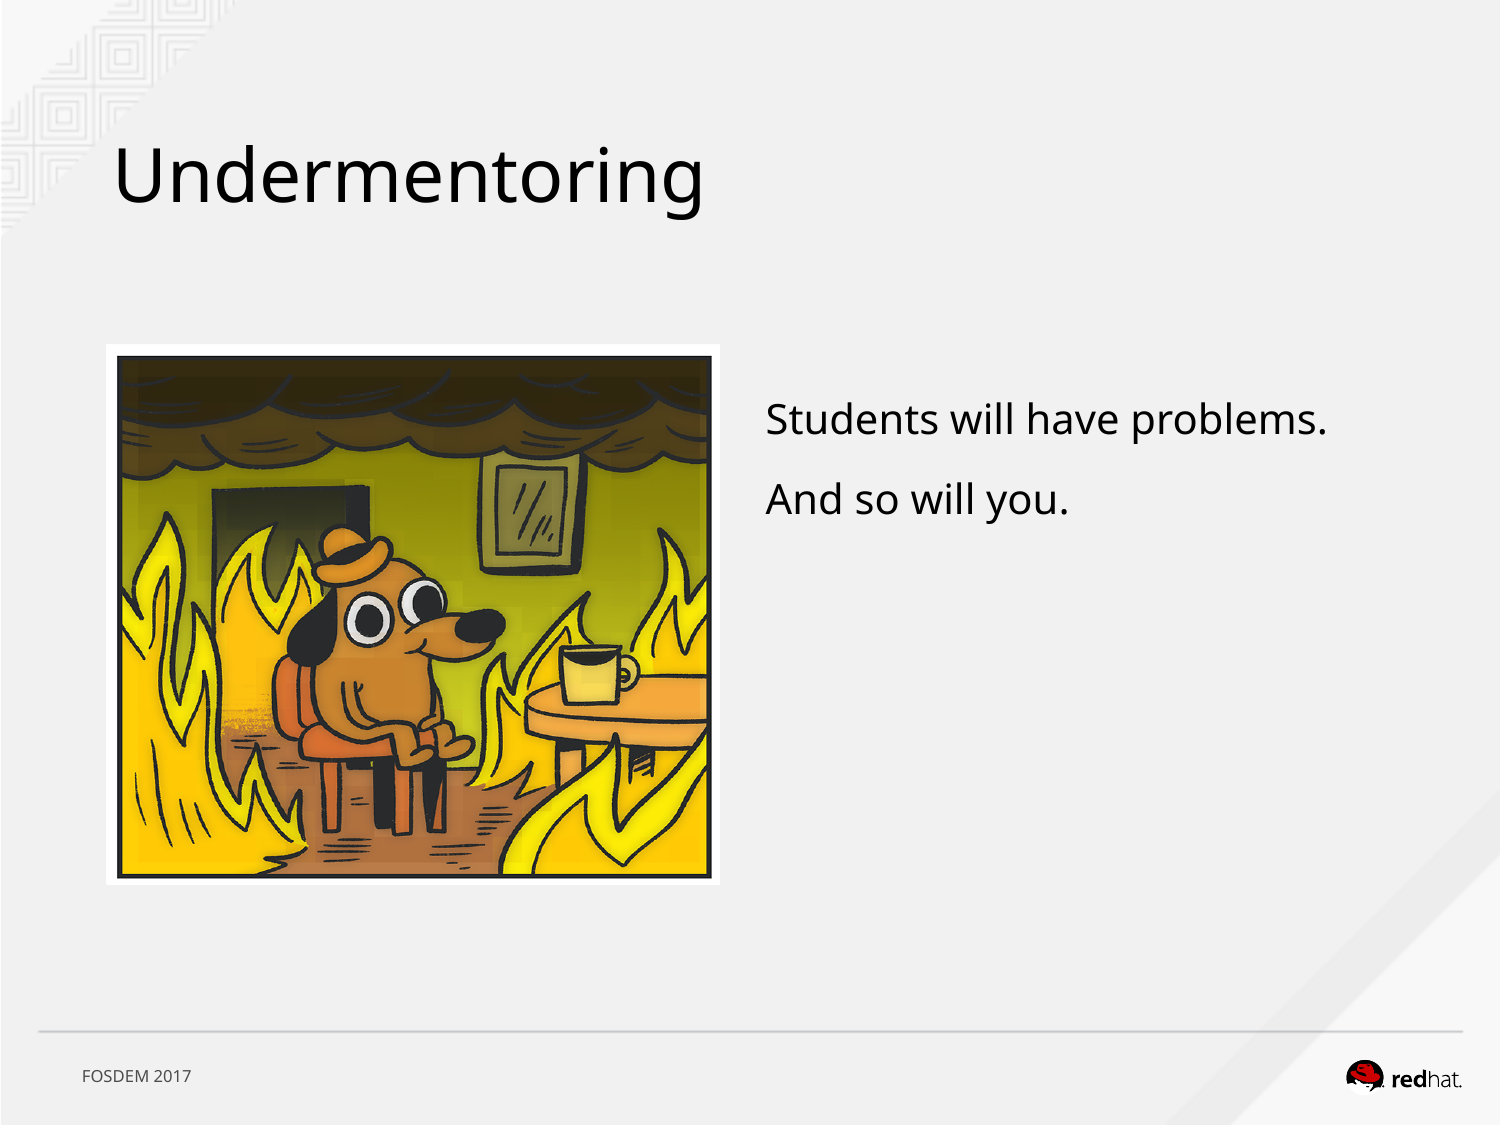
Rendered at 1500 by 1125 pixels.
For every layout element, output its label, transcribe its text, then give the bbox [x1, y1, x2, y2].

picture [0, 0, 1500, 1125]
title Undermentoring [112, 0, 1388, 225]
text_box Students will have problems. And so will you. [765, 389, 1388, 519]
